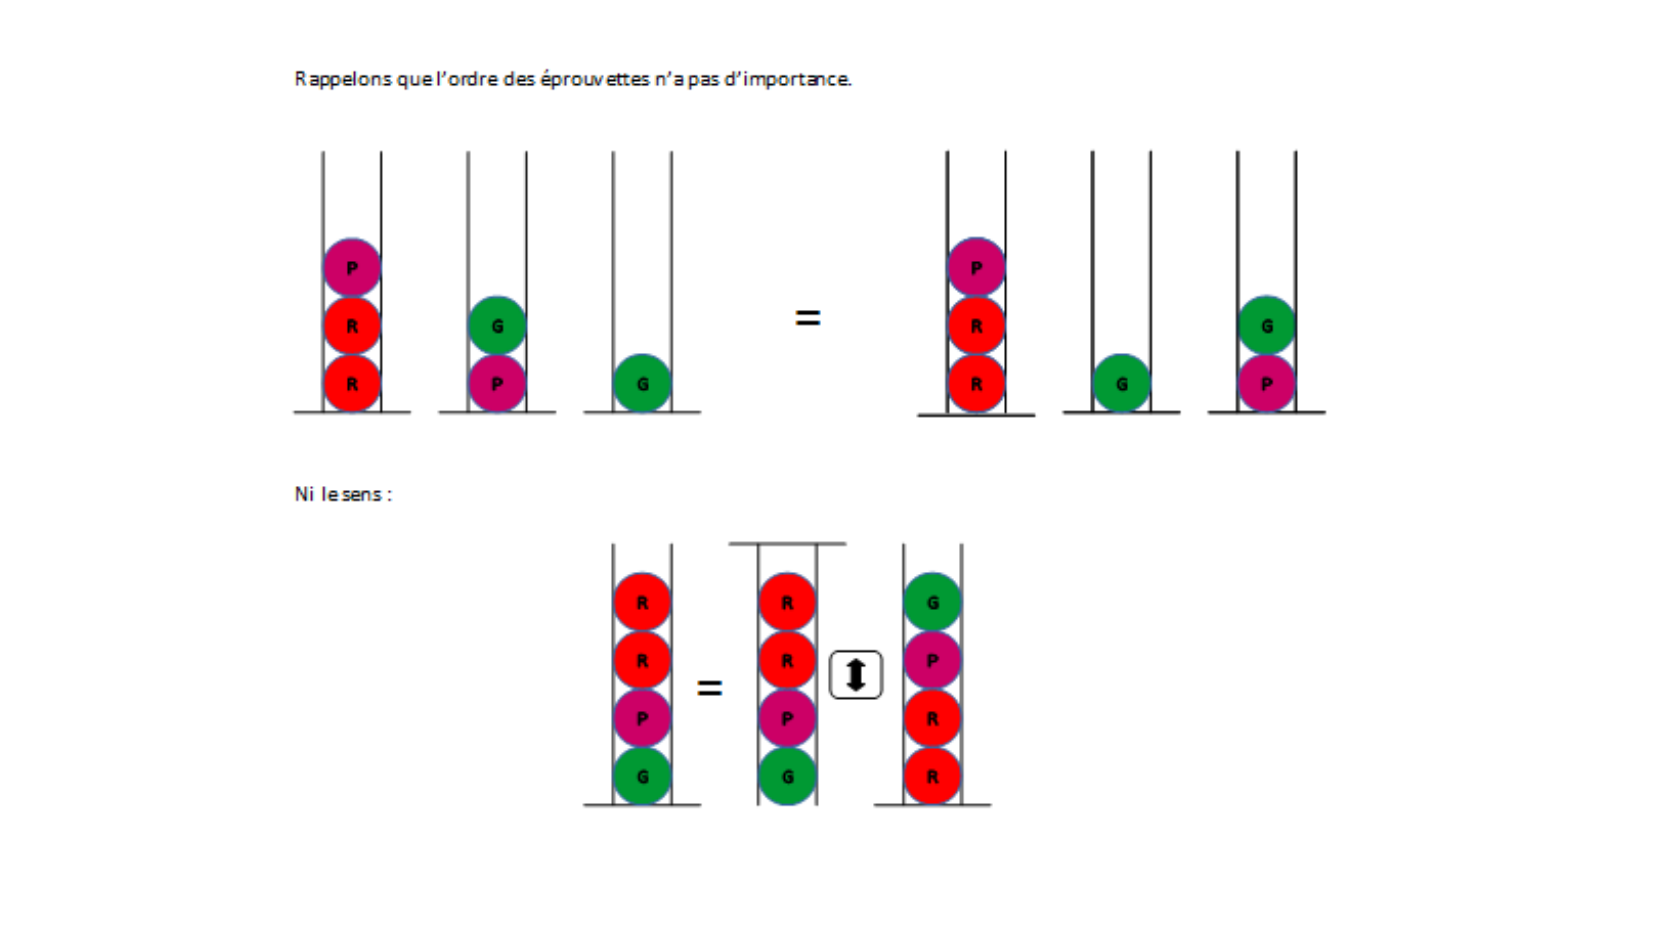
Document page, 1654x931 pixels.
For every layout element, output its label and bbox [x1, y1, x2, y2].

picture [264, 37, 1347, 839]
